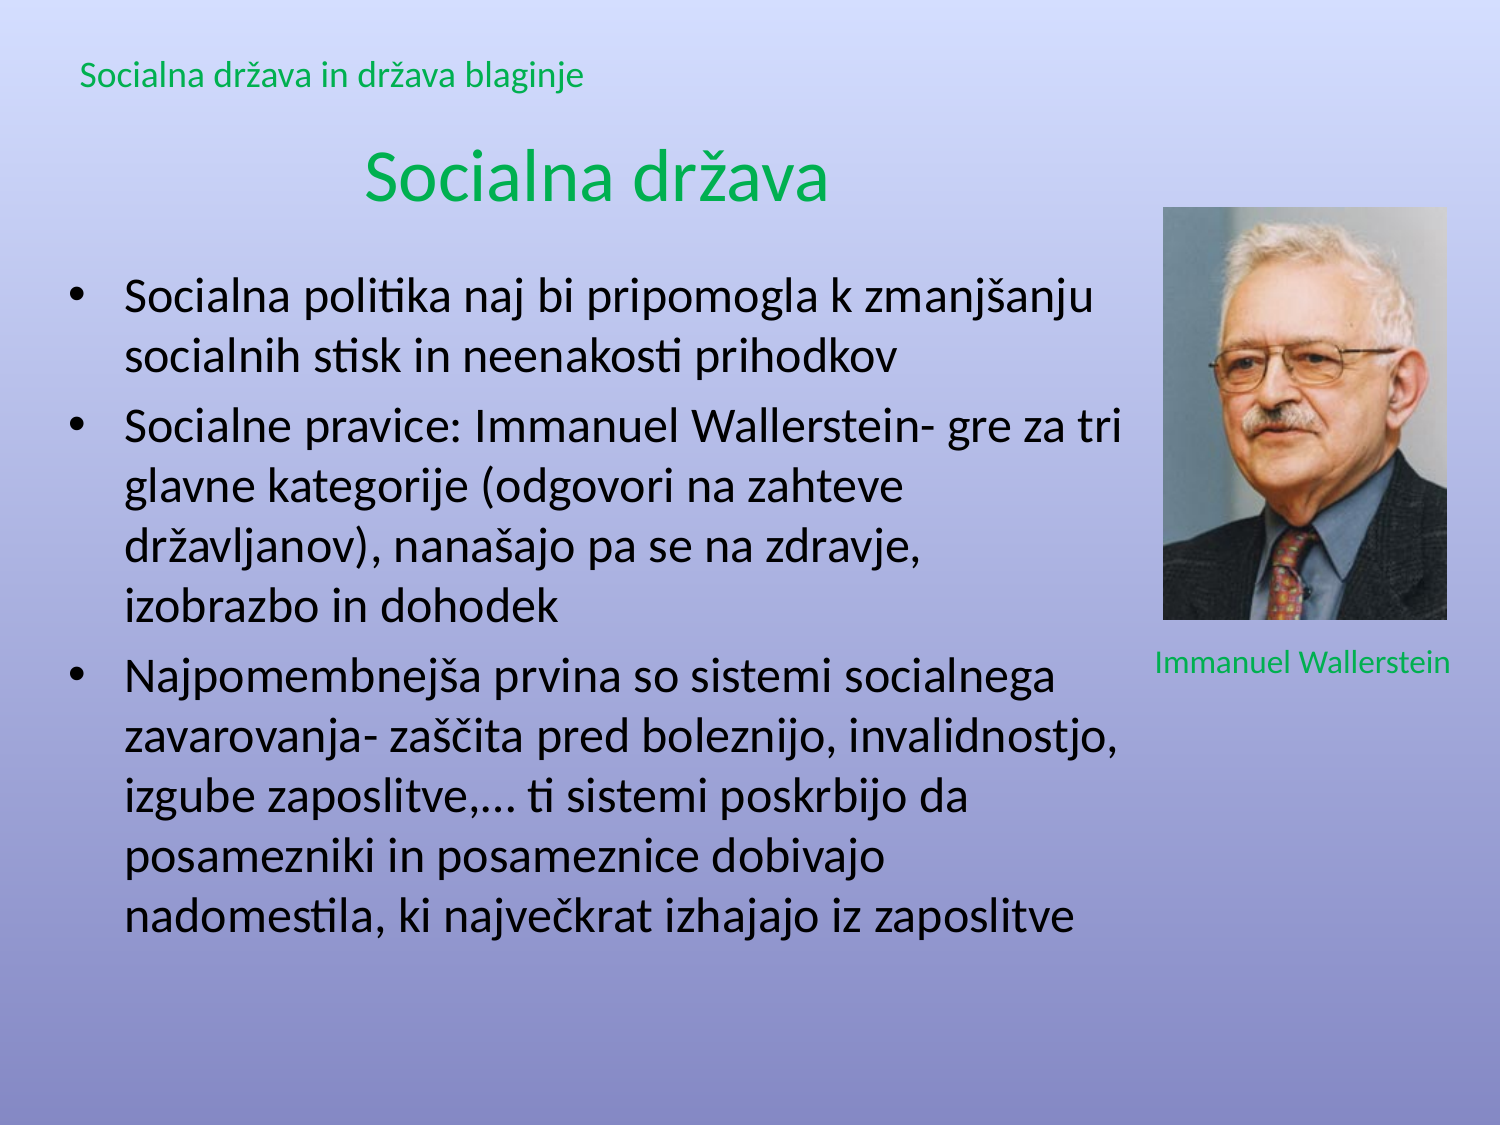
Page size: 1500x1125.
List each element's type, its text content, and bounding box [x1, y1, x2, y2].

picture [1163, 207, 1447, 620]
list Socialna politika naj bi pripomogla k zmanjšanju socialnih stisk in neenakosti prihodkov Socialne pravice: Immanuel Wallerstein- gre za tri glavne kategorije (odgovori na zahteve državljanov), nanašajo pa se na zdravje, izobrazbo in dohodek Najpomembnejša prvina so sistemi socialnega zavarovanja- zaščita pred boleznijo, invalidnostjo, izgube zaposlitve,… ti sistemi poskrbijo da posamezniki in posameznice dobivajo nadomestila, ki največkrat izhajajo iz zaposlitve [53, 255, 1140, 1000]
text_box Immanuel Wallerstein [1139, 633, 1483, 688]
text_box Socialna država in država blaginje [64, 42, 1187, 103]
title Socialna država [76, 103, 1118, 255]
